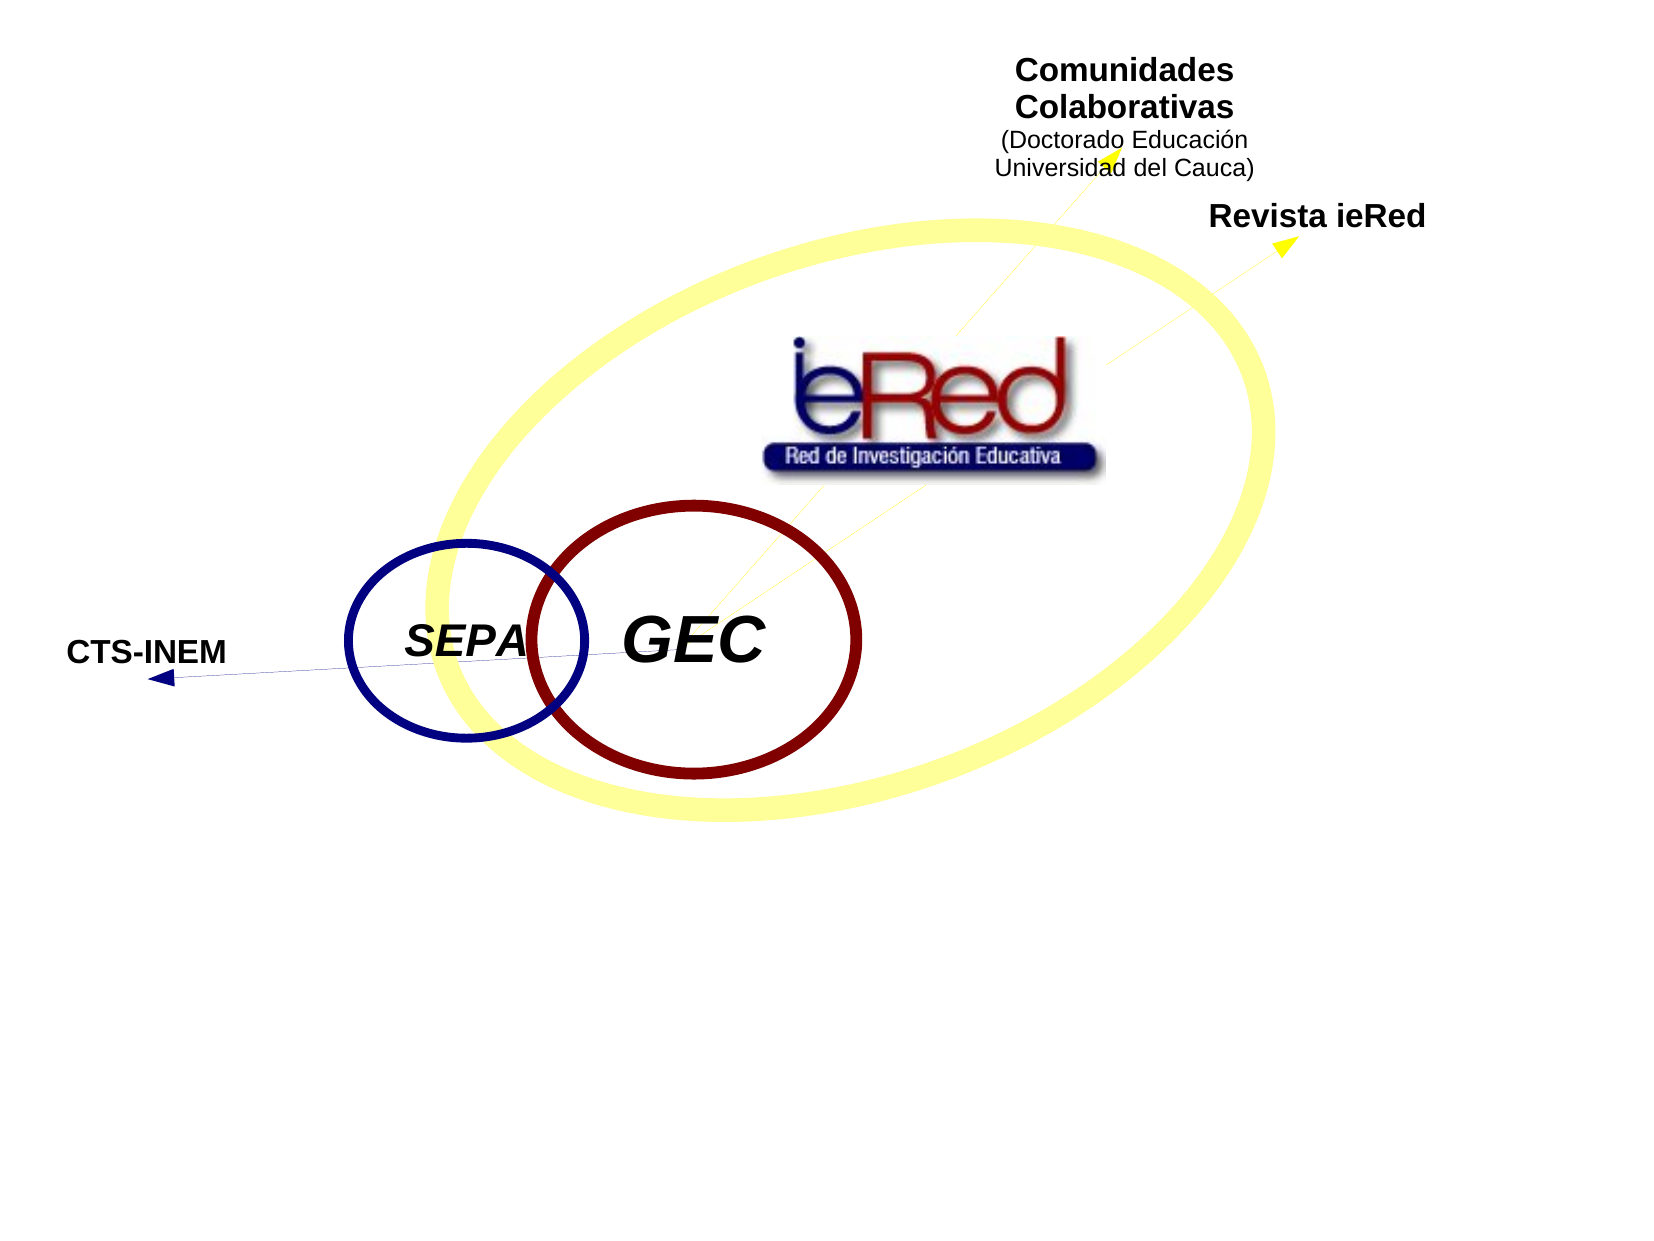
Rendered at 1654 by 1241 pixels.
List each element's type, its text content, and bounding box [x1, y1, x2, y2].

text_box GEC [552, 505, 857, 774]
text_box Revista ieRed [1194, 190, 1441, 243]
text_box SEPA [348, 543, 585, 739]
text_box Comunidades Colaborativas (Doctorado Educación Universidad del Cauca) [979, 44, 1270, 190]
picture [761, 336, 1106, 485]
text_box CTS-INEM [51, 625, 243, 678]
